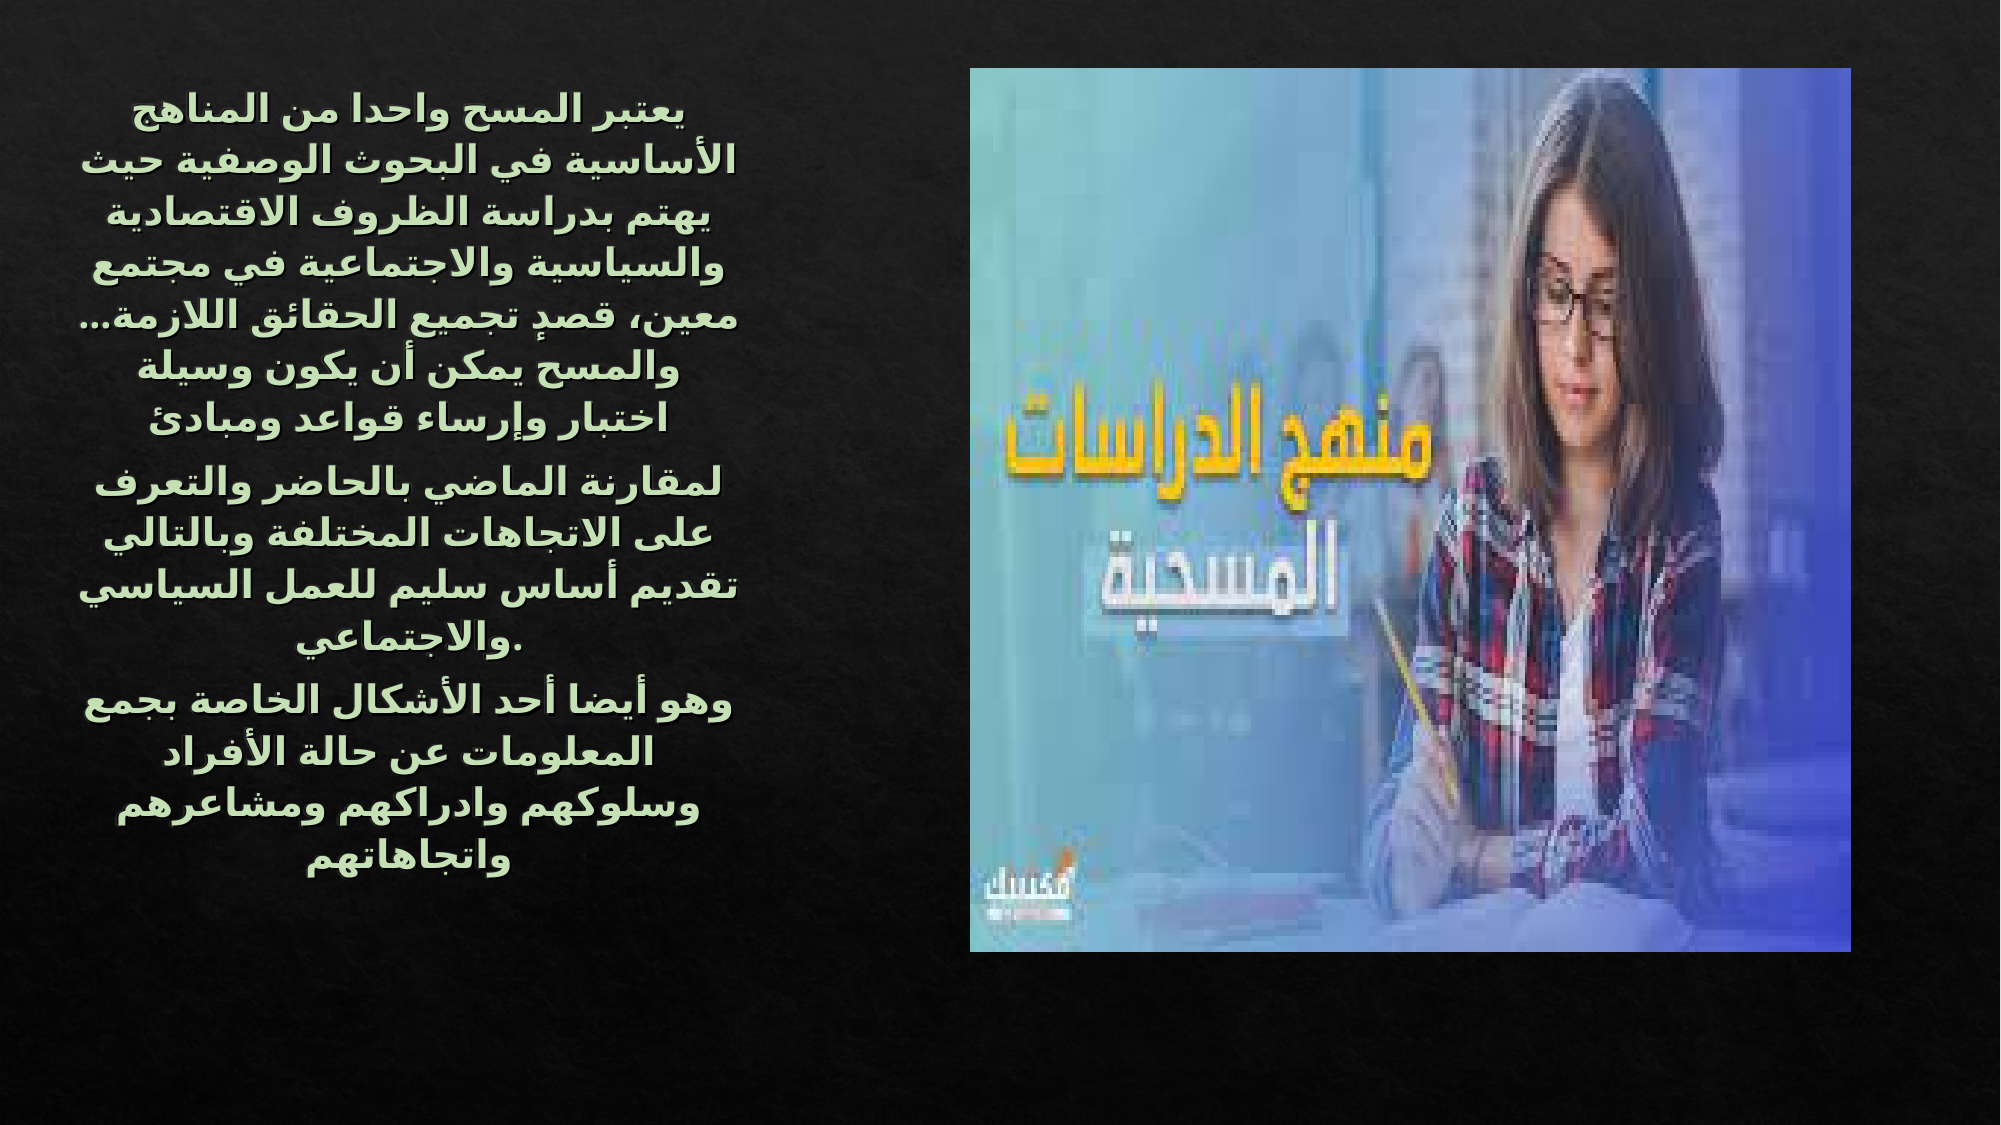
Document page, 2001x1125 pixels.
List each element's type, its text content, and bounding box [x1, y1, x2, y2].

picture [970, 68, 1851, 952]
list يعتبر المسح واحدا من المناهج الأساسية في البحوث الوصفية حيث يهتم بدراسة الظروف الاقتصادية والسياسية والاجتماعية في مجتمع معين، قصدٕ تجميع الحقائق اللازمة... والمسح يمكن أن يكون وسيلة اختبار وإرساء قواعد ومبادئ لمقارنة الماضي بالحاضر والتعرف على الاتجاهات المختلفة وبالتالي تقديم أساس سليم للعمل السياسي والاجتماعي. وهو أيضا أحد الأشكال الخاصة بجمع المعلومات عن حالة الأفراد وسلوكهم وادراكهم ومشاعرهم واتجاهاتهم [62, 15, 759, 934]
